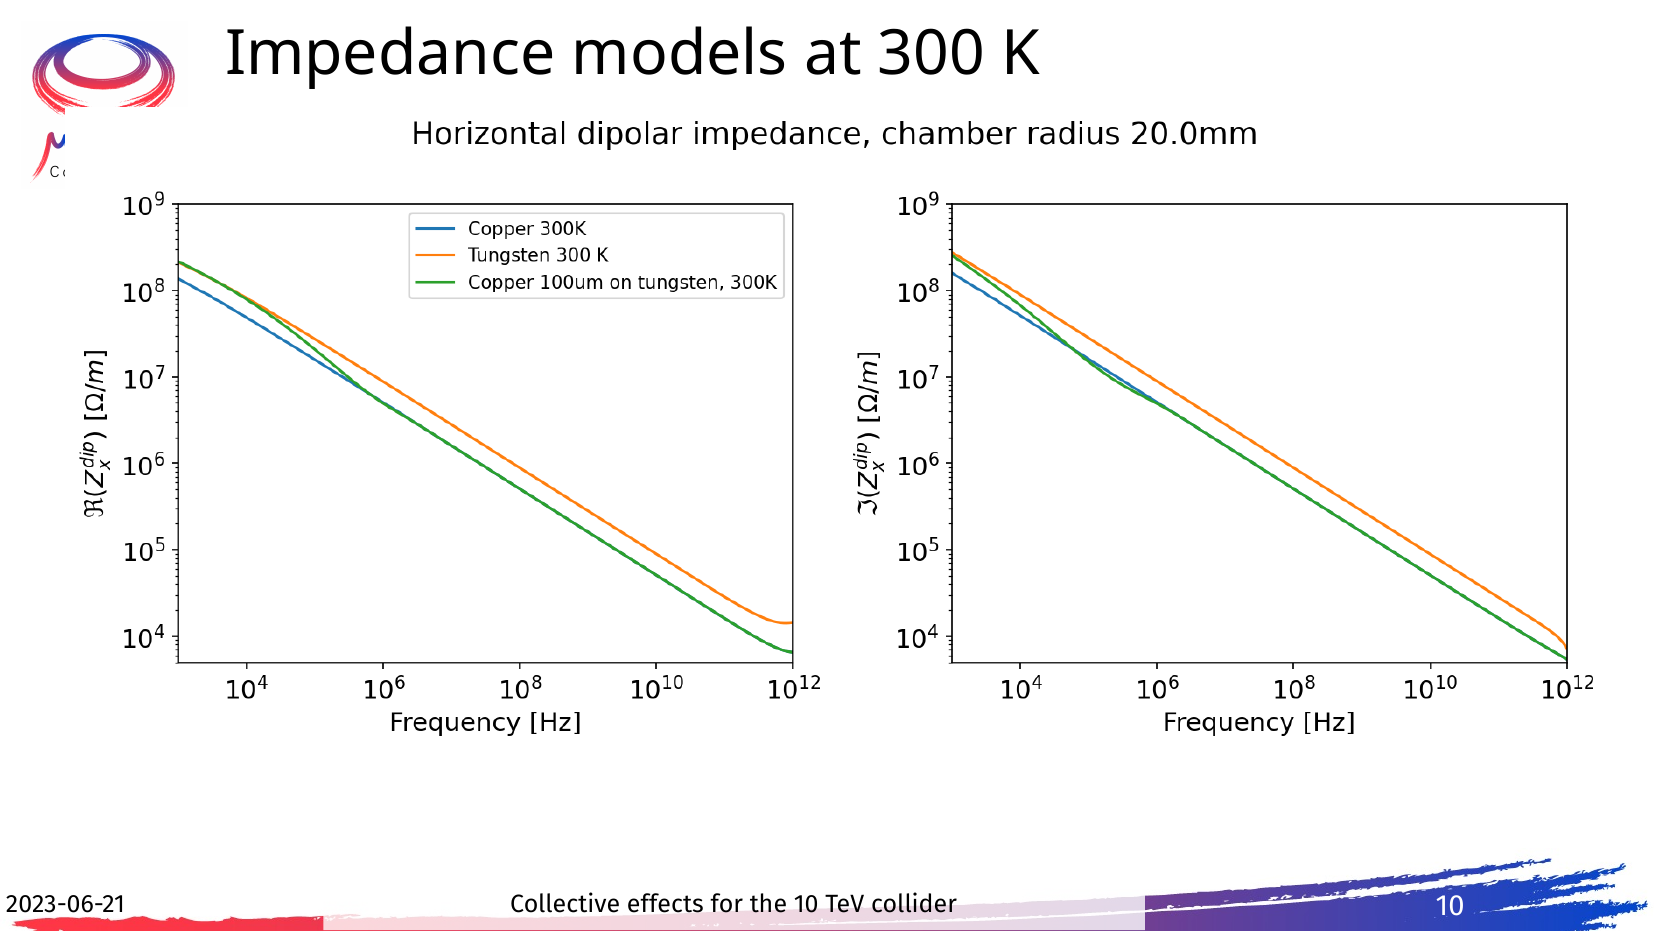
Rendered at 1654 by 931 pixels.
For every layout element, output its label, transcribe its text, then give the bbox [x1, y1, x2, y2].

picture [21, 21, 1607, 748]
title Impedance models at 300 K [225, 7, 1571, 107]
picture [0, 848, 1654, 931]
